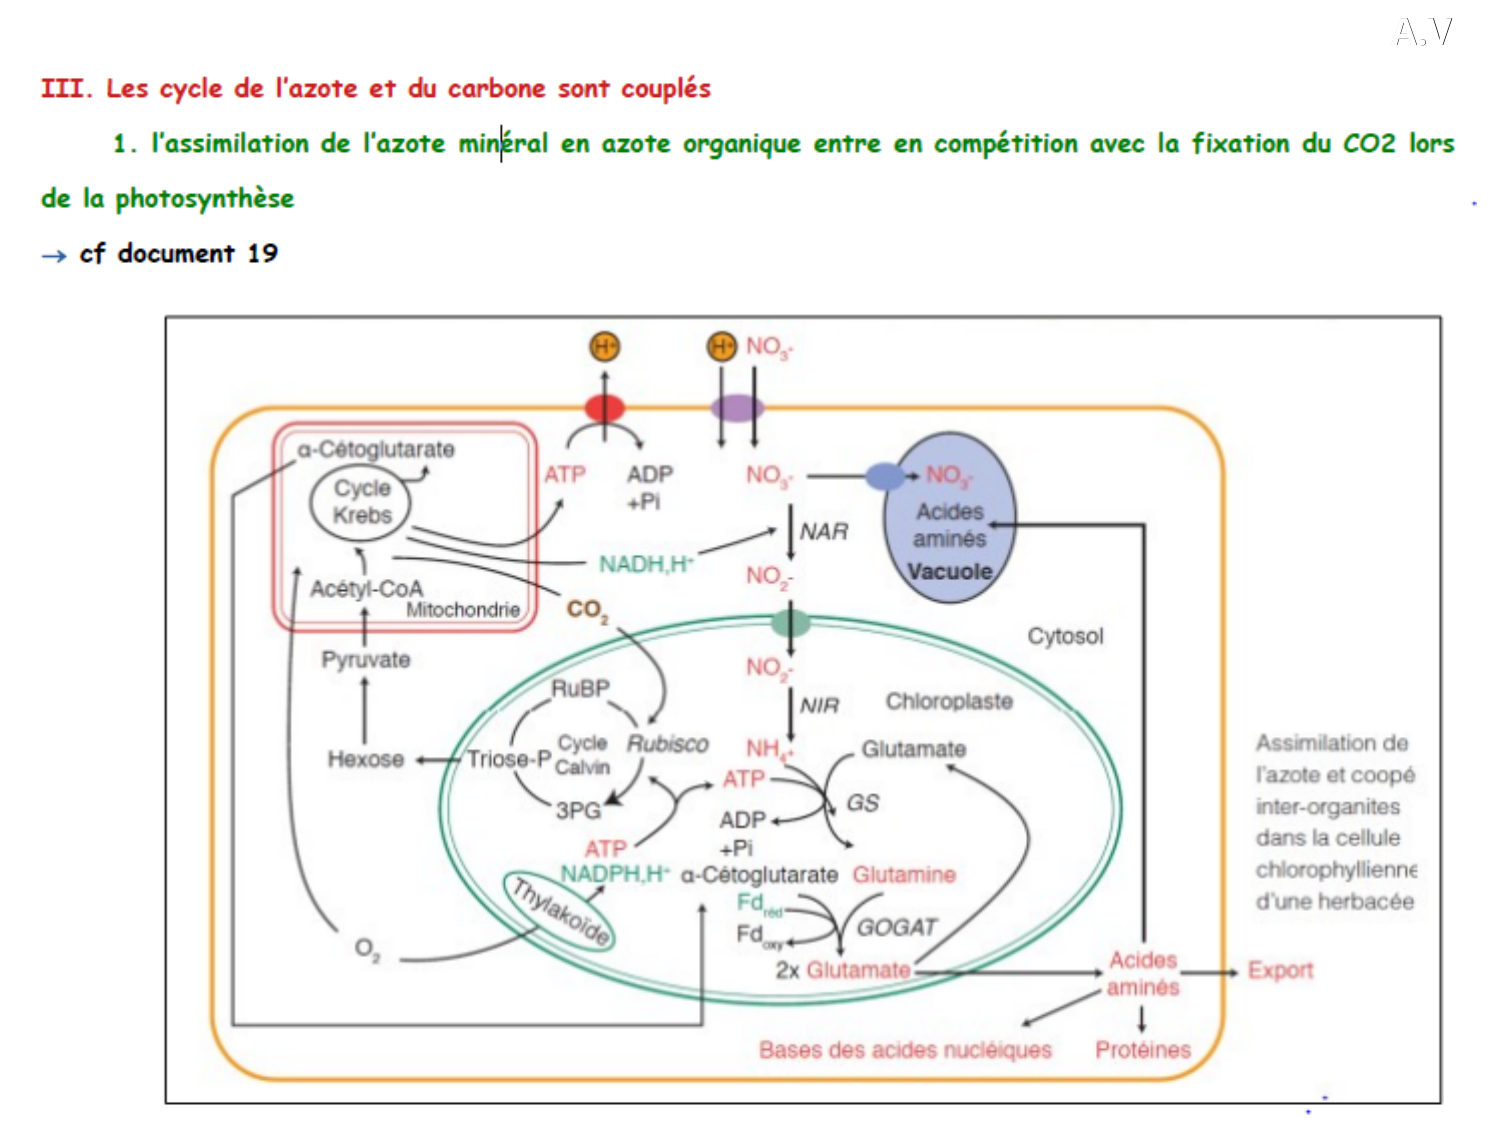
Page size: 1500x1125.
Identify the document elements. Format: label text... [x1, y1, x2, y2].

picture [118, 312, 1465, 1125]
picture [5, 53, 1477, 280]
text_box A.V [1375, 0, 1500, 61]
